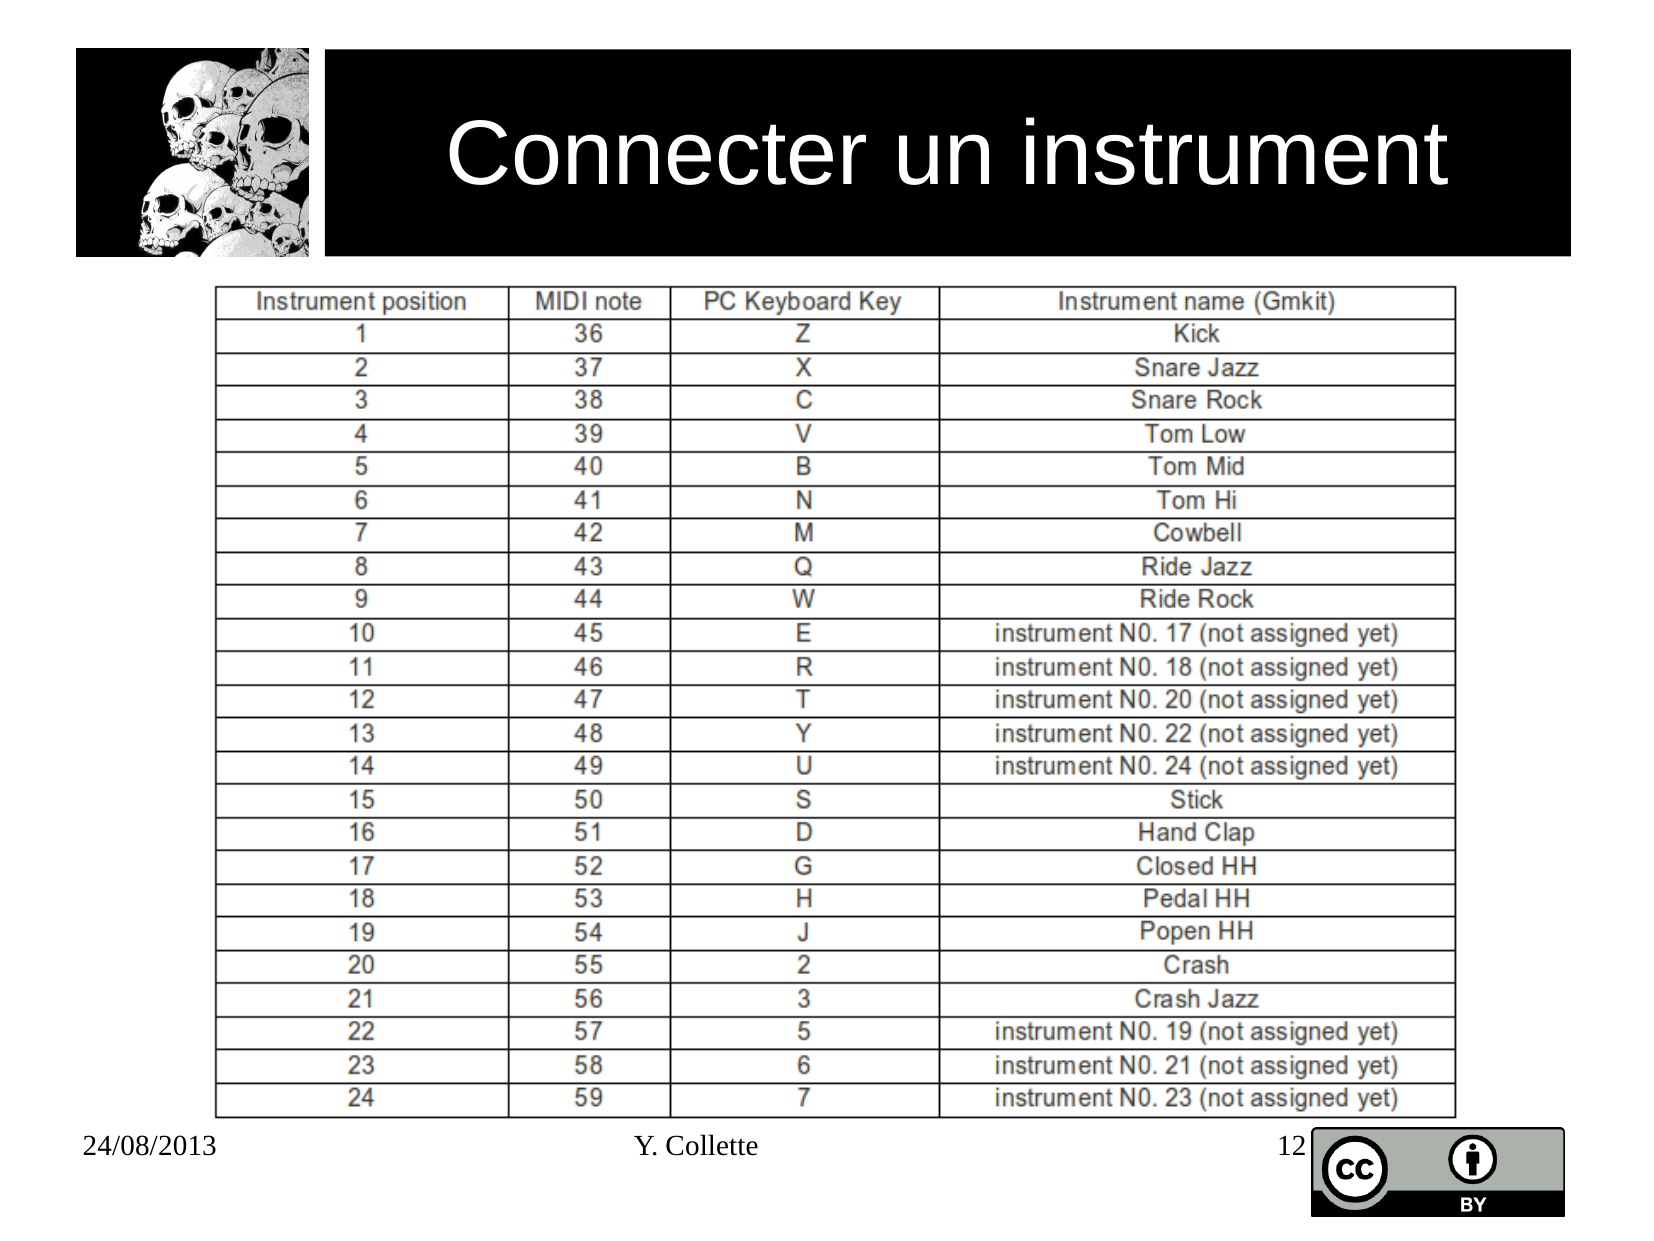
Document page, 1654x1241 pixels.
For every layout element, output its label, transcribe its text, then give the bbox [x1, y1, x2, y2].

picture [76, 48, 309, 257]
picture [212, 283, 1460, 1123]
title Connecter un instrument [324, 49, 1571, 257]
picture [1311, 1127, 1565, 1217]
